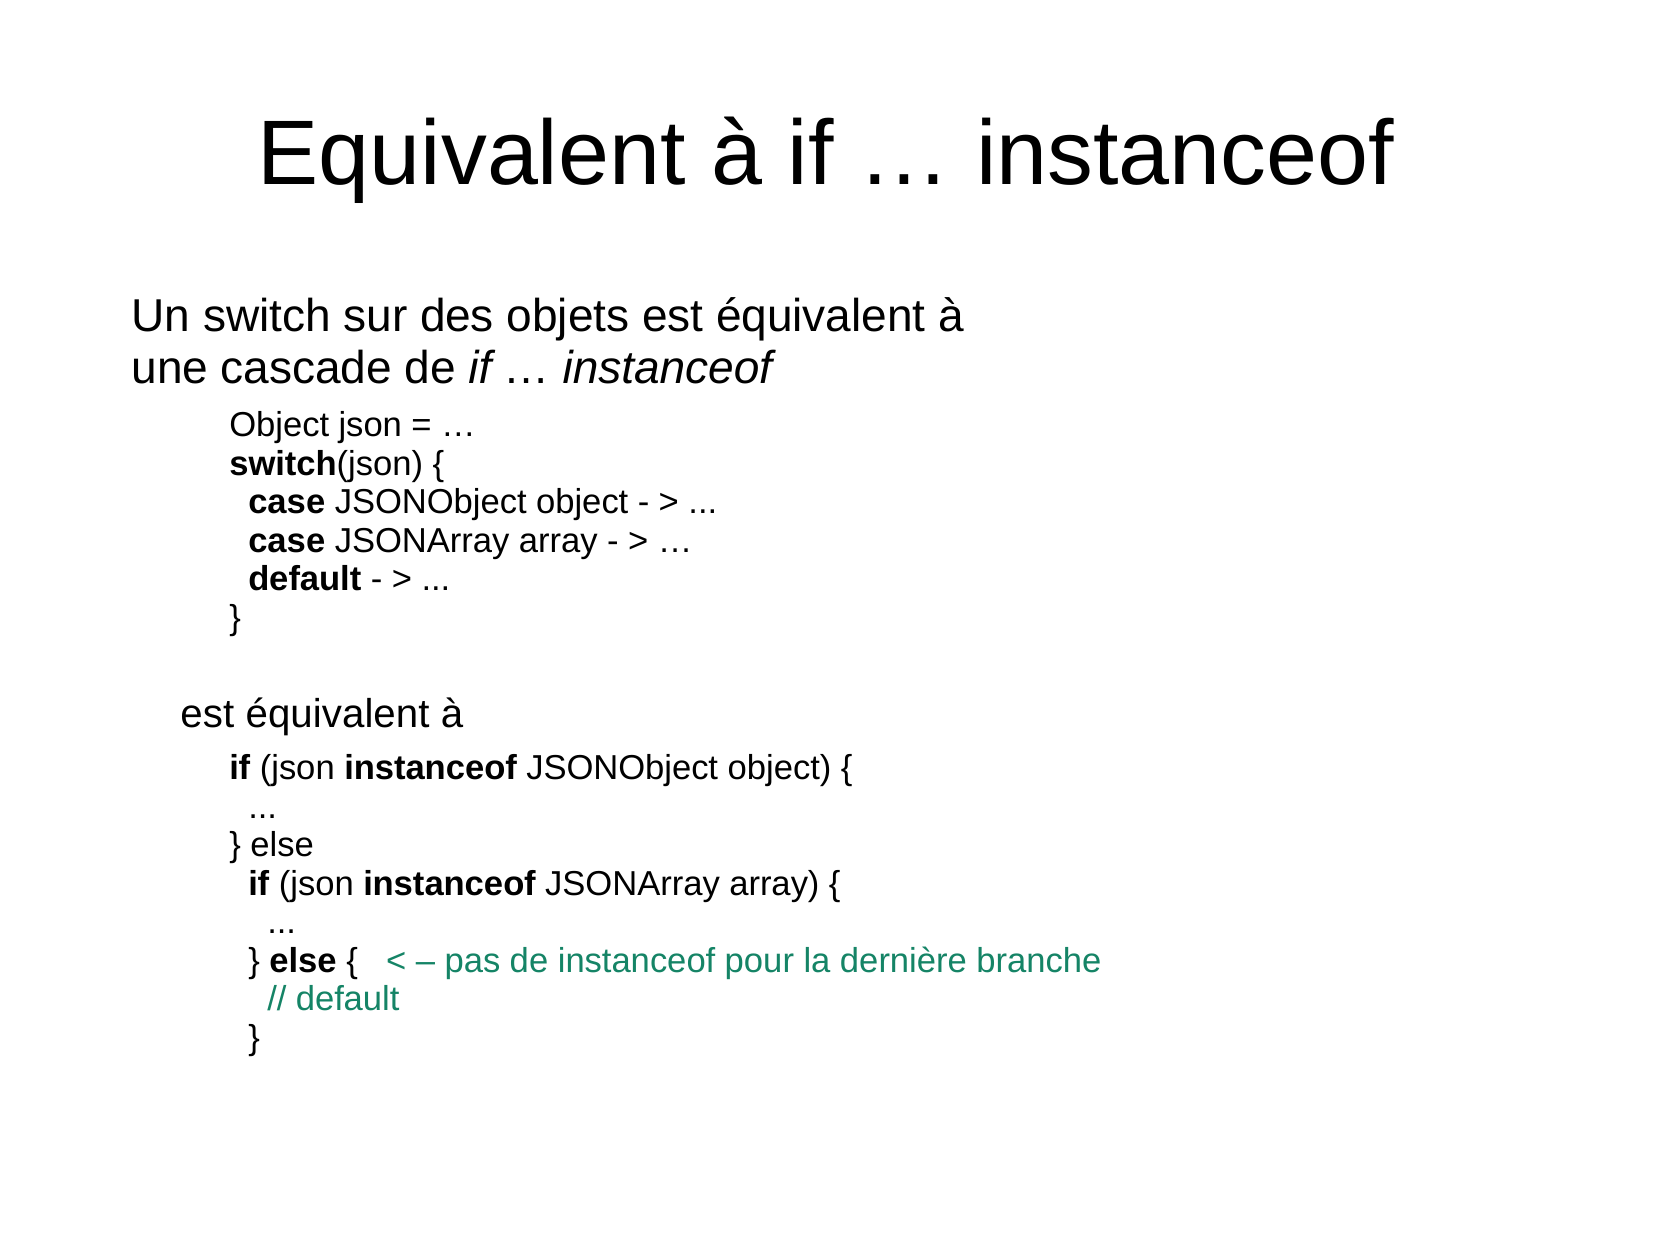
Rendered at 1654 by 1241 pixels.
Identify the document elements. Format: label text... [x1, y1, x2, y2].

title Equivalent à if … instanceof [82, 49, 1571, 257]
list Un switch sur des objets est équivalent à une cascade de if … instanceof Object json = … switch(json) { case JSONObject object - > ... case JSONArray array - > … default - > ... } est équivalent à if (json instanceof JSONObject object) { ... } else if (json instanceof JSONArray array) { ... } else { < – pas de instanceof pour la dernière branche // default } [82, 290, 1571, 1066]
